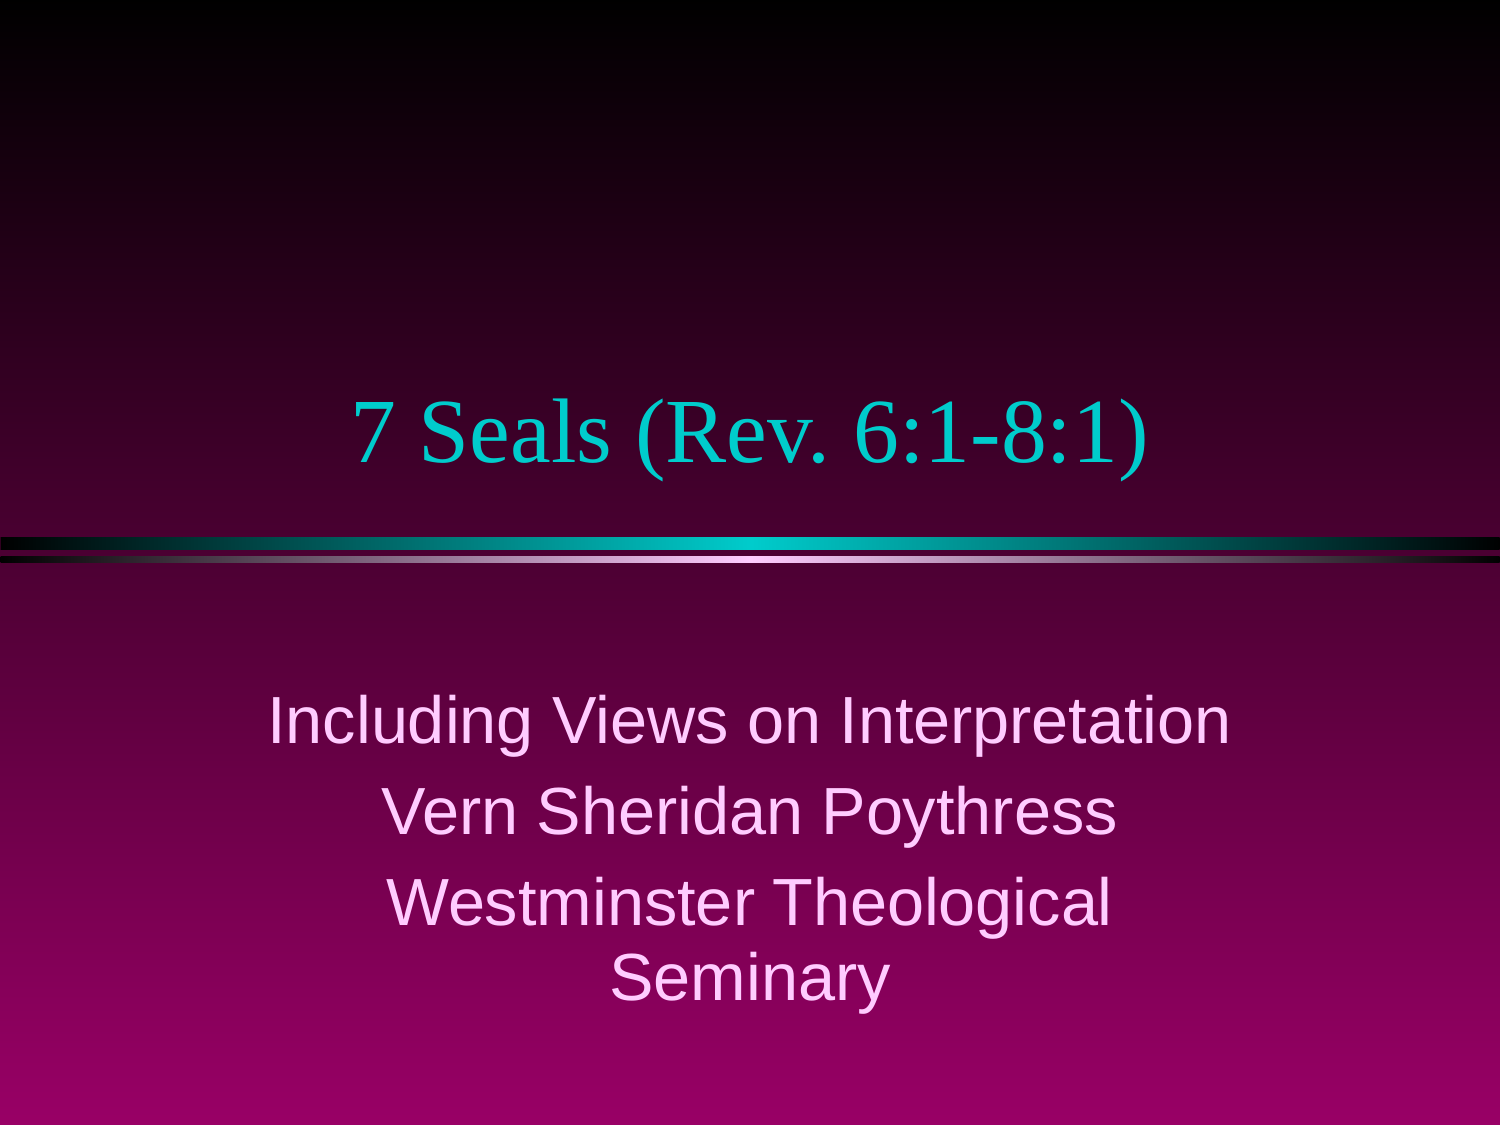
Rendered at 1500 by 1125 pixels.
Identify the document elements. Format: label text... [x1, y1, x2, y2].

subtitle Including Views on Interpretation Vern Sheridan Poythress Westminster Theological Seminary [225, 675, 1276, 1023]
title 7 Seals (Rev. 6:1-8:1) [112, 337, 1388, 526]
